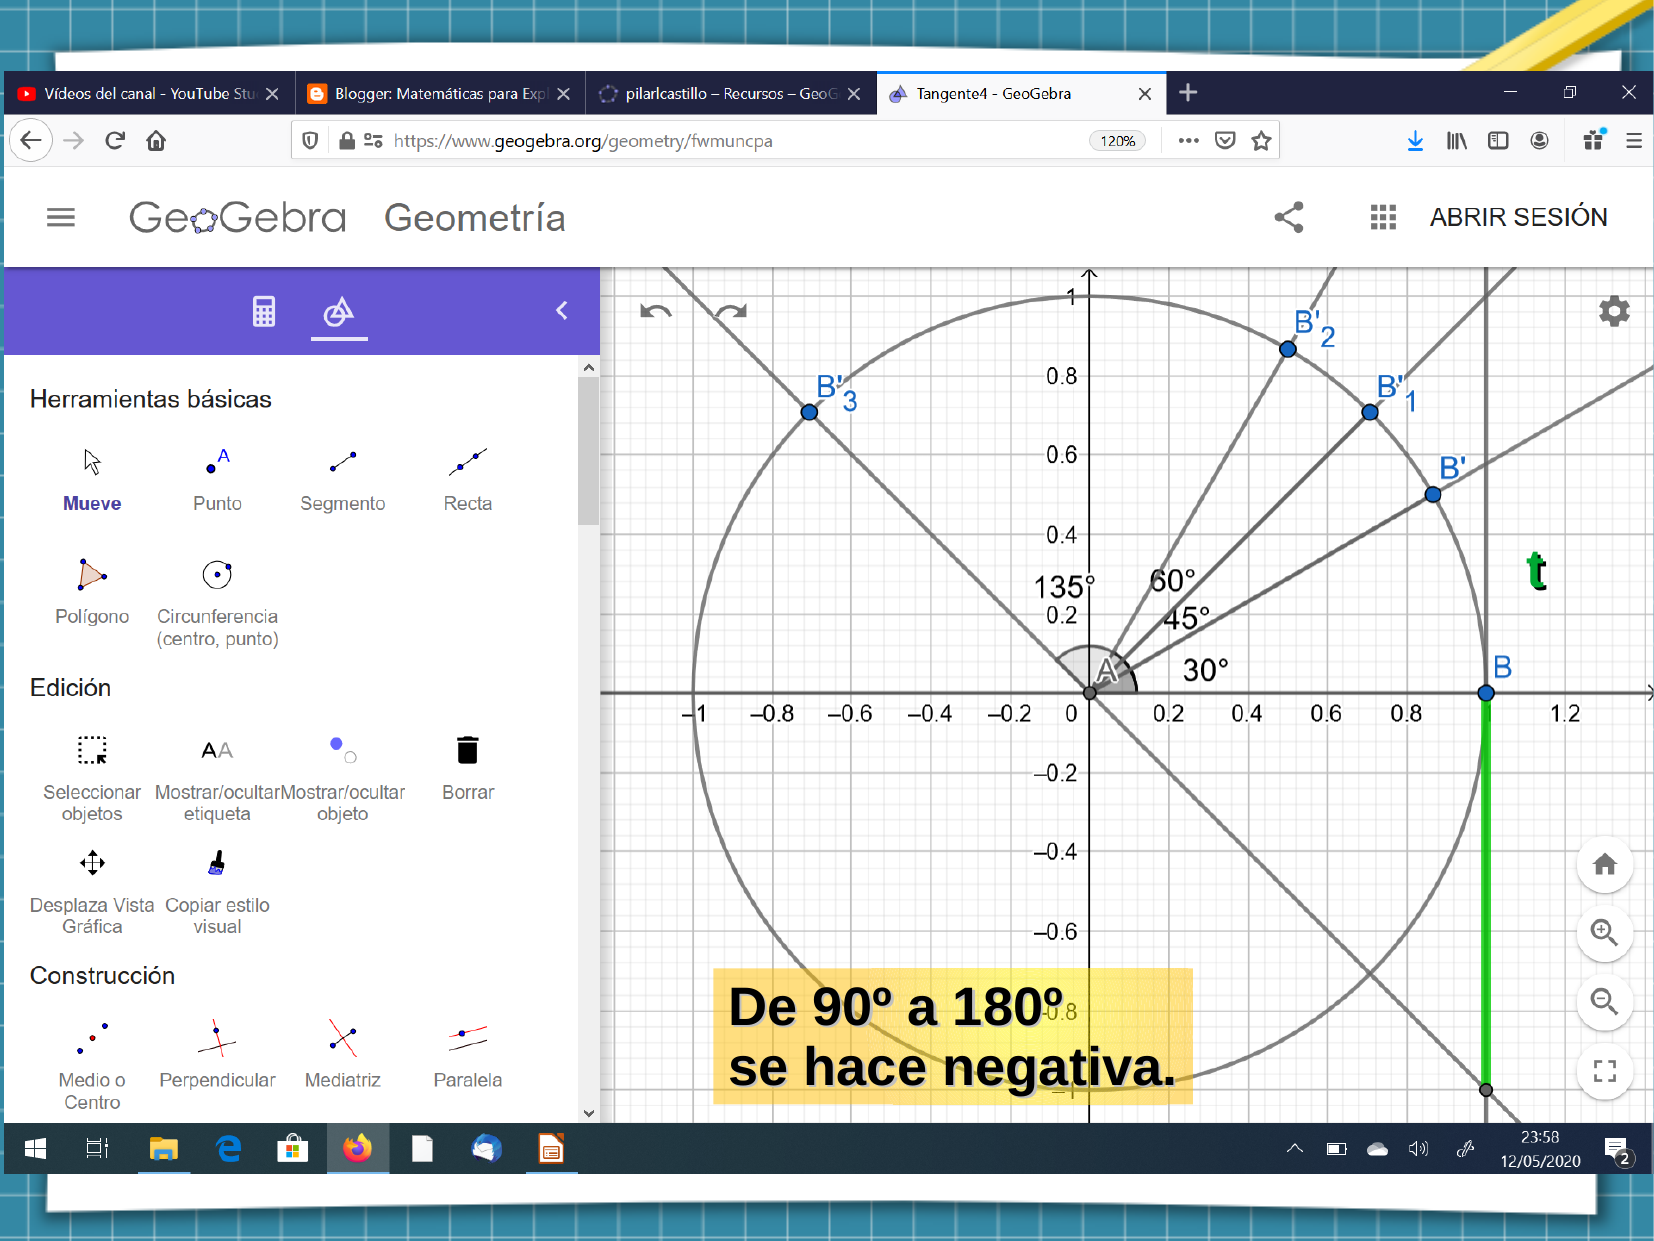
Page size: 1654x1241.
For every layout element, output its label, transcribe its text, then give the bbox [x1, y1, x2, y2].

text_box De 90º a 180º se hace negativa. [713, 968, 1193, 1105]
picture [0, 0, 1654, 1241]
text_box t [1511, 531, 1654, 668]
